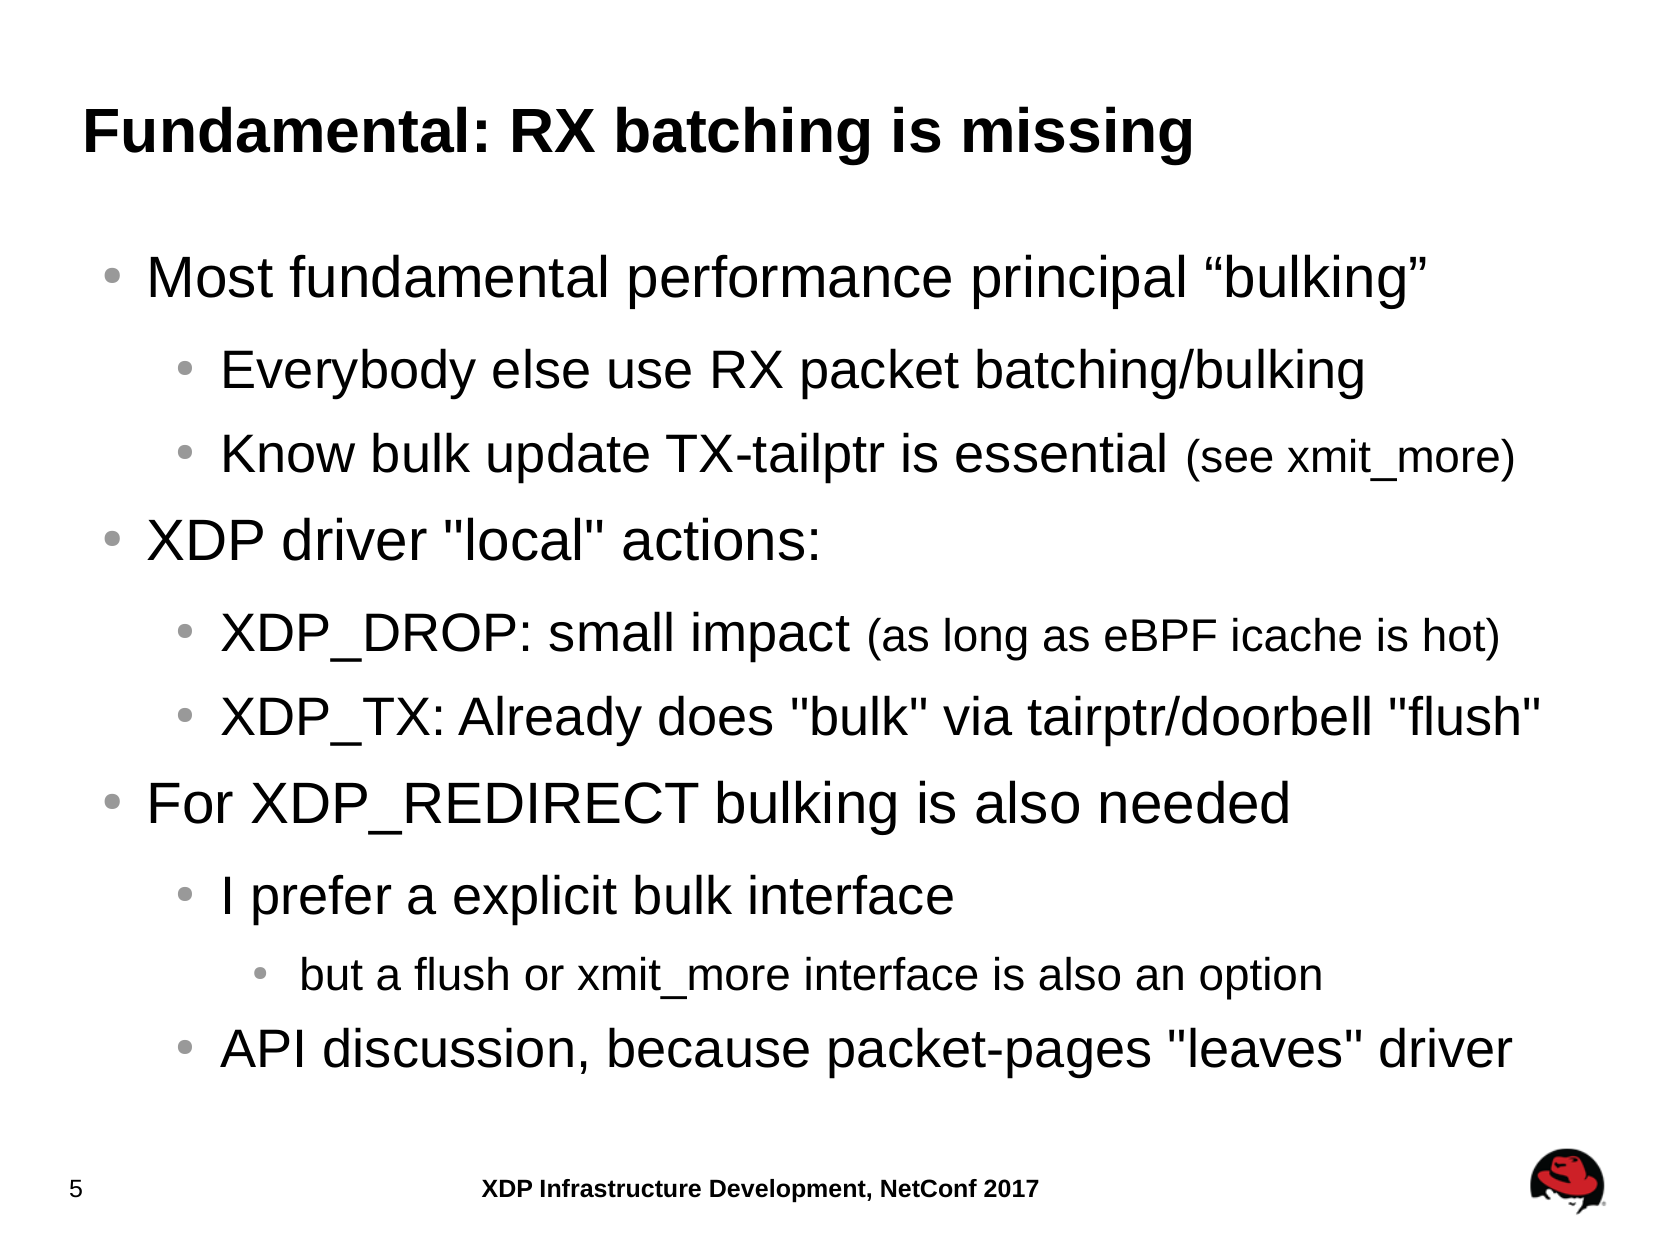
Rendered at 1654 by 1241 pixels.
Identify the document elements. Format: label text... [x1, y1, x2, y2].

title Fundamental: RX batching is missing [82, 37, 1571, 226]
list Most fundamental performance principal “bulking” Everybody else use RX packet batching/bulking Know bulk update TX-tailptr is essential (see xmit_more) XDP driver "local" actions: XDP_DROP: small impact (as long as eBPF icache is hot) XDP_TX: Already does "bulk" via tairptr/doorbell "flush" For XDP_REDIRECT bulking is also needed I prefer a explicit bulk interface but a flush or xmit_more interface is also an option API discussion, because packet-pages "leaves" driver [86, 244, 1575, 1079]
picture [1529, 1146, 1612, 1224]
